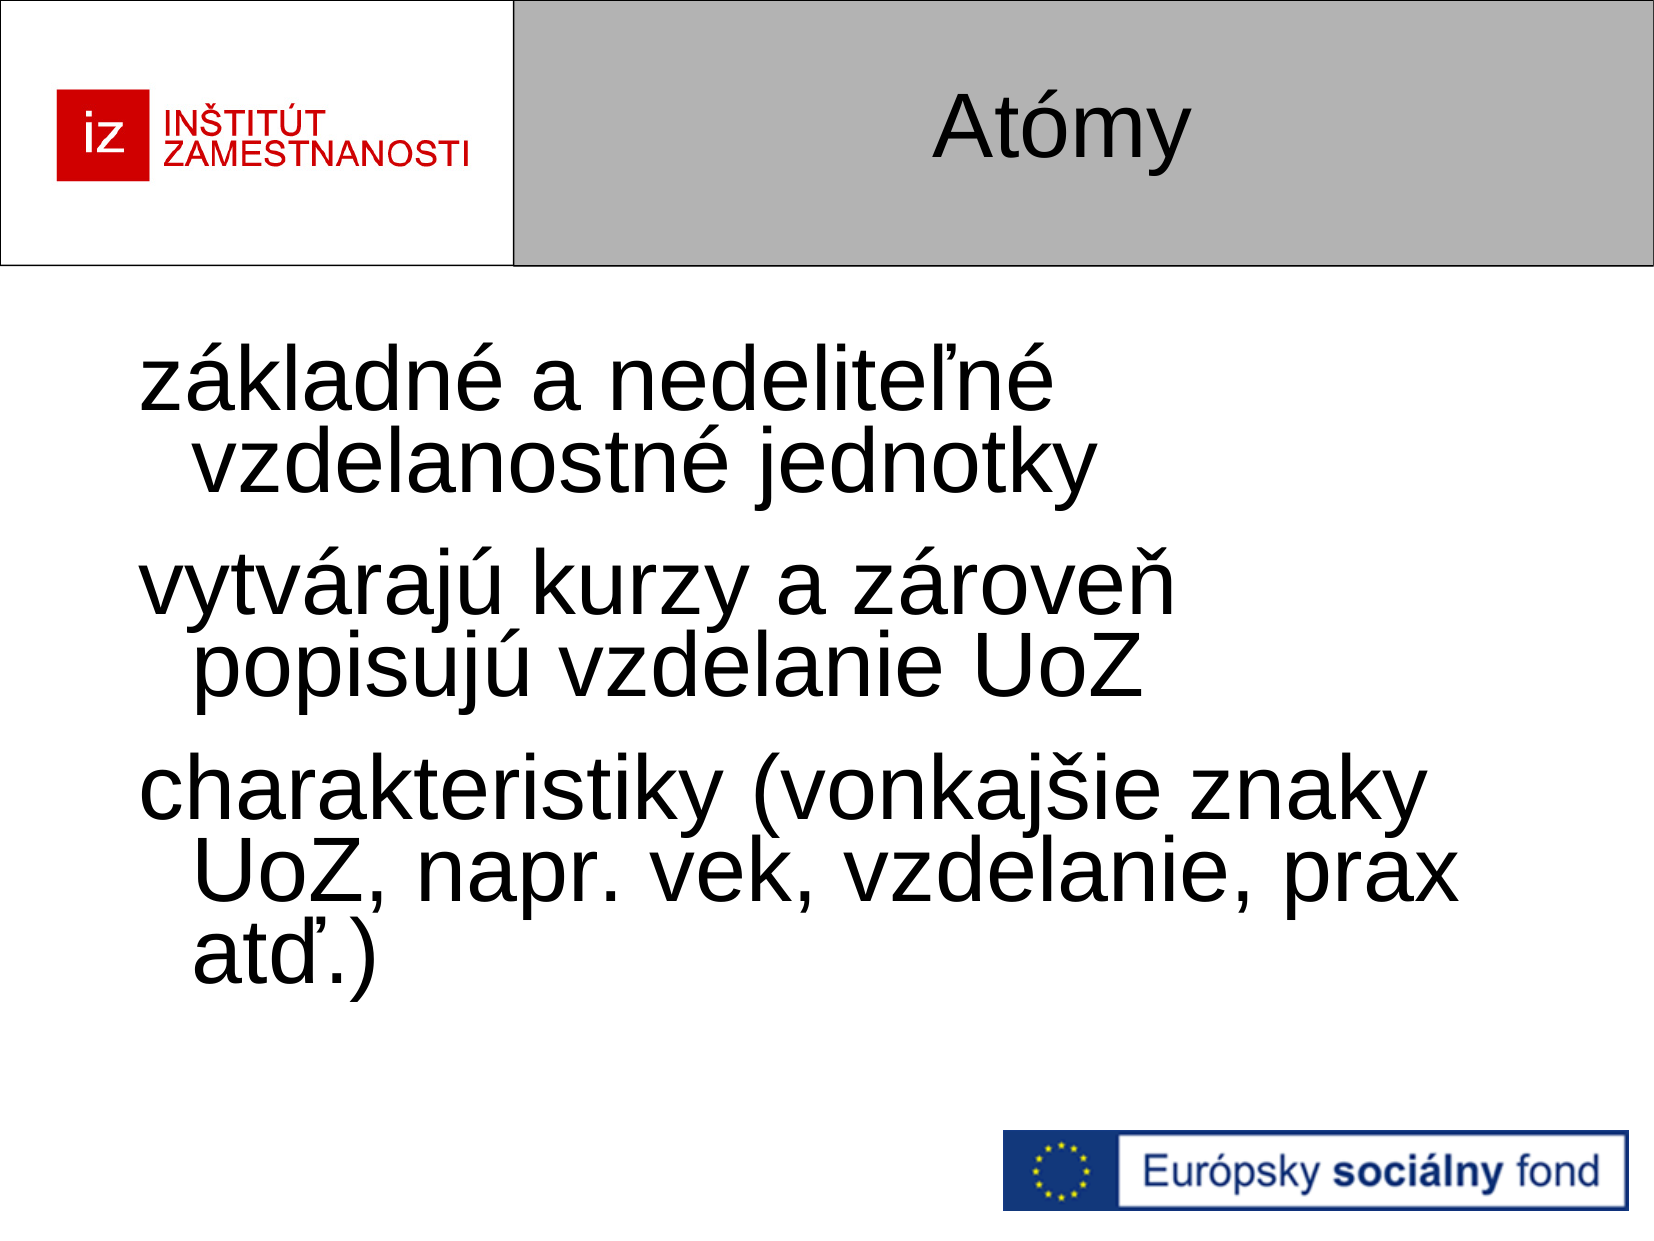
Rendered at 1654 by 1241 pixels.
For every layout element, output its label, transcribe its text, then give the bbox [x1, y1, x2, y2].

picture [5, 8, 512, 257]
title Atómy [561, 37, 1565, 229]
list základné a nedeliteľné vzdelanostné jednotky vytvárajú kurzy a zároveň popisujú vzdelanie UoZ charakteristiky (vonkajšie znaky UoZ, napr. vek, vzdelanie, prax atď.) [121, 344, 1533, 1112]
picture [1003, 1130, 1629, 1211]
